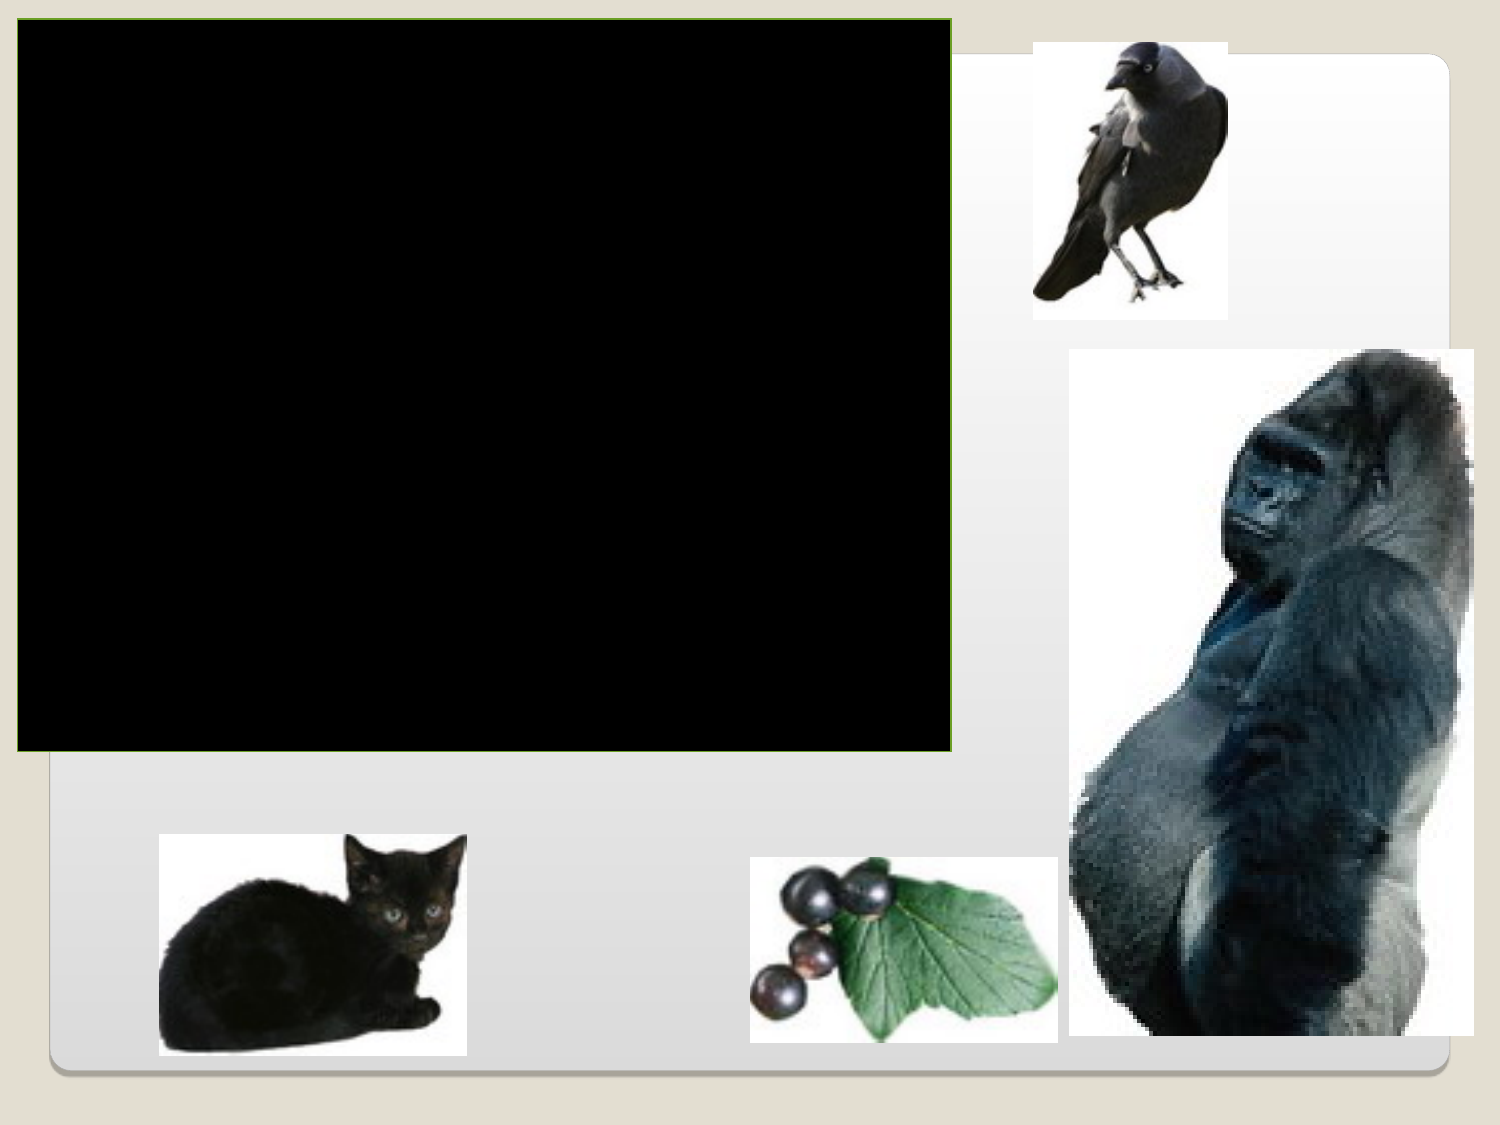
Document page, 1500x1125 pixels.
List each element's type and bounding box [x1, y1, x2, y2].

picture [750, 857, 1058, 1043]
picture [1033, 42, 1228, 320]
picture [1069, 349, 1474, 1036]
text_box [17, 19, 952, 752]
picture [159, 834, 467, 1056]
